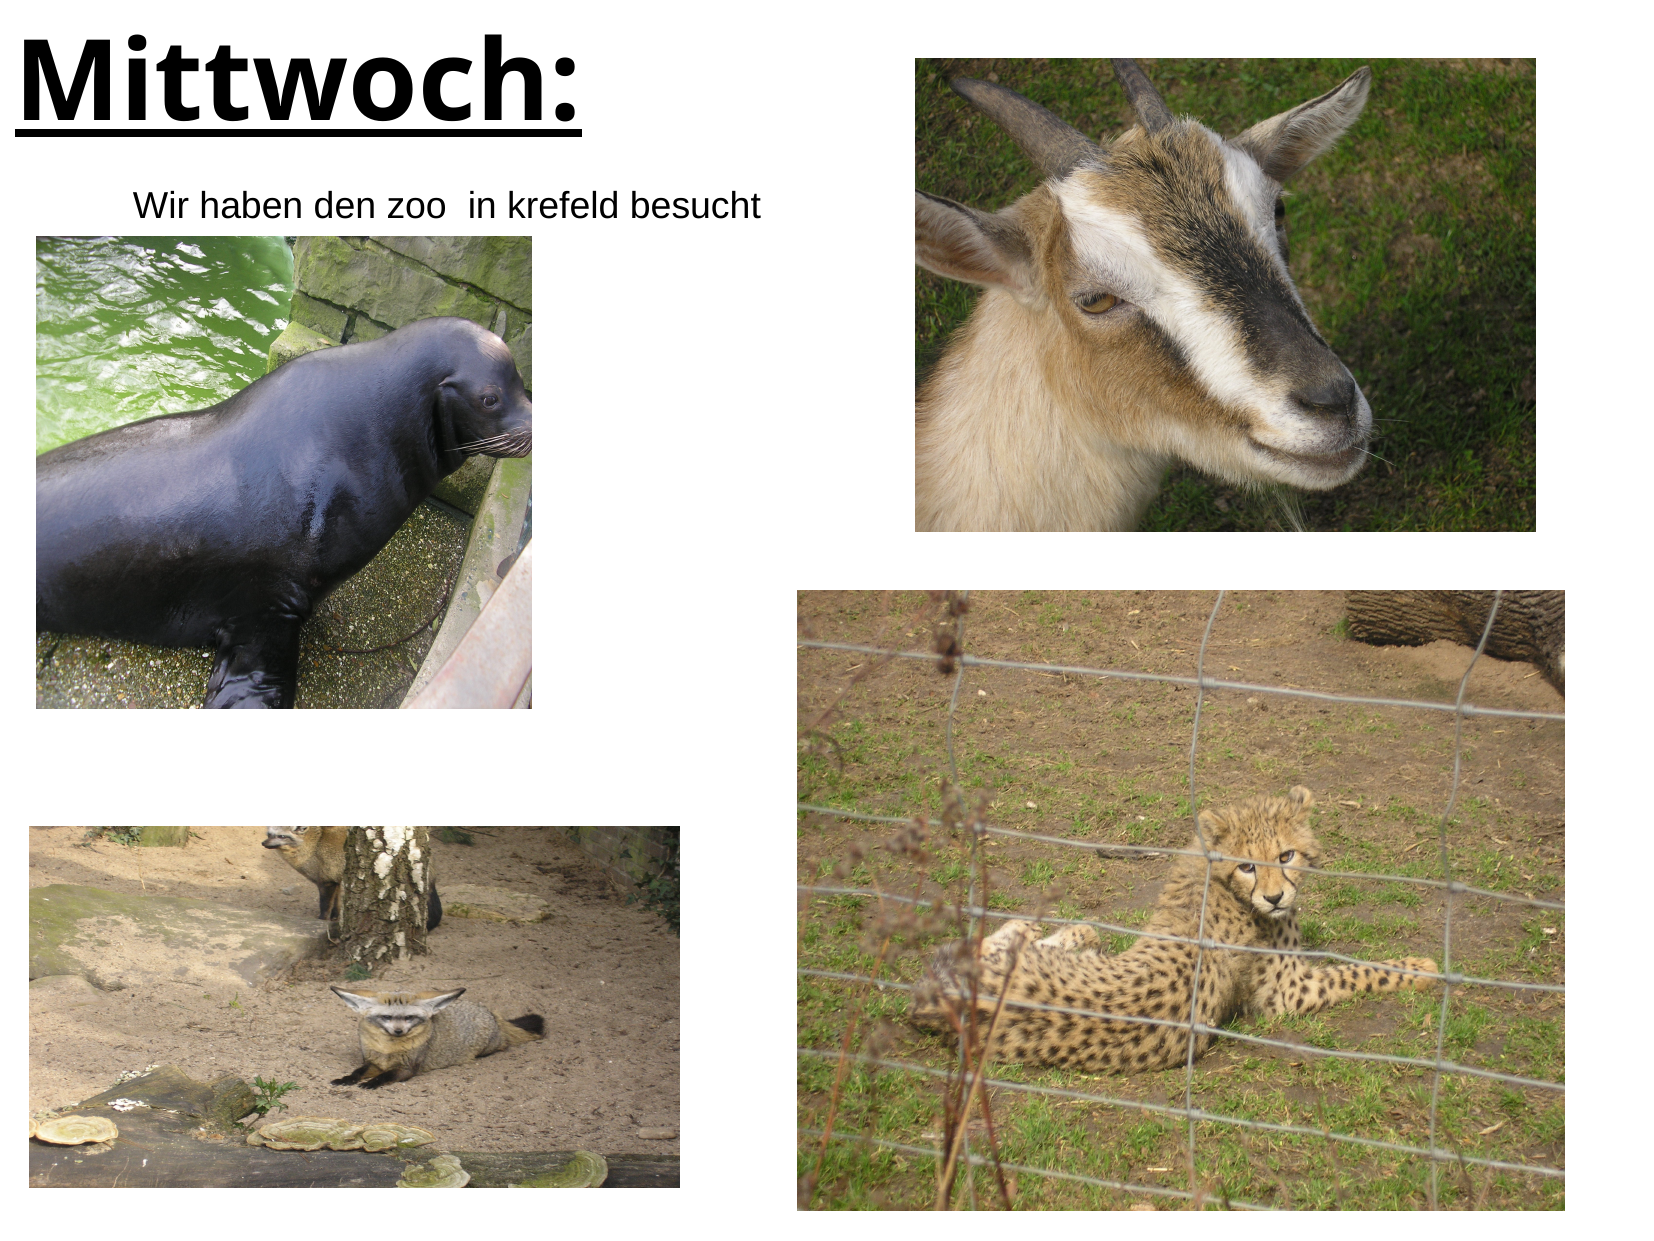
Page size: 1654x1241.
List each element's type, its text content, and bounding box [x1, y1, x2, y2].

text_box Wir haben den zoo in krefeld besucht [118, 177, 915, 235]
text_box Mittwoch: [0, 0, 650, 207]
picture [915, 58, 1536, 532]
picture [36, 236, 532, 709]
picture [29, 826, 680, 1188]
picture [797, 590, 1565, 1211]
